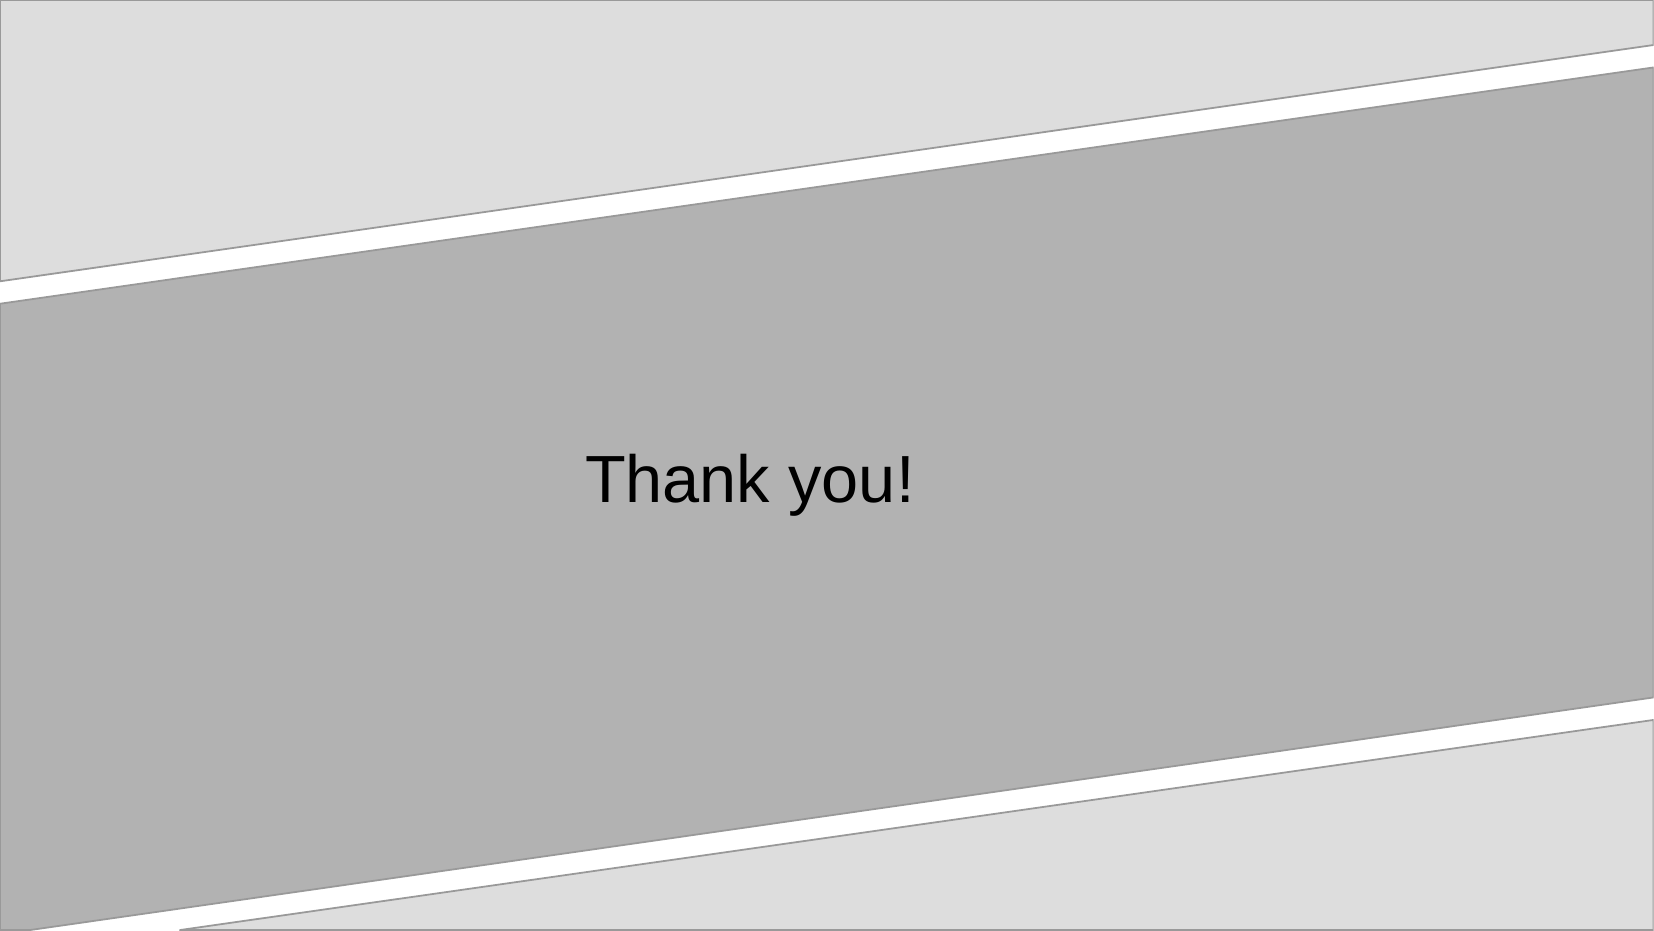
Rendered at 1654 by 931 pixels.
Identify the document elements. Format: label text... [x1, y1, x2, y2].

subtitle Thank you! [11, 116, 1489, 843]
